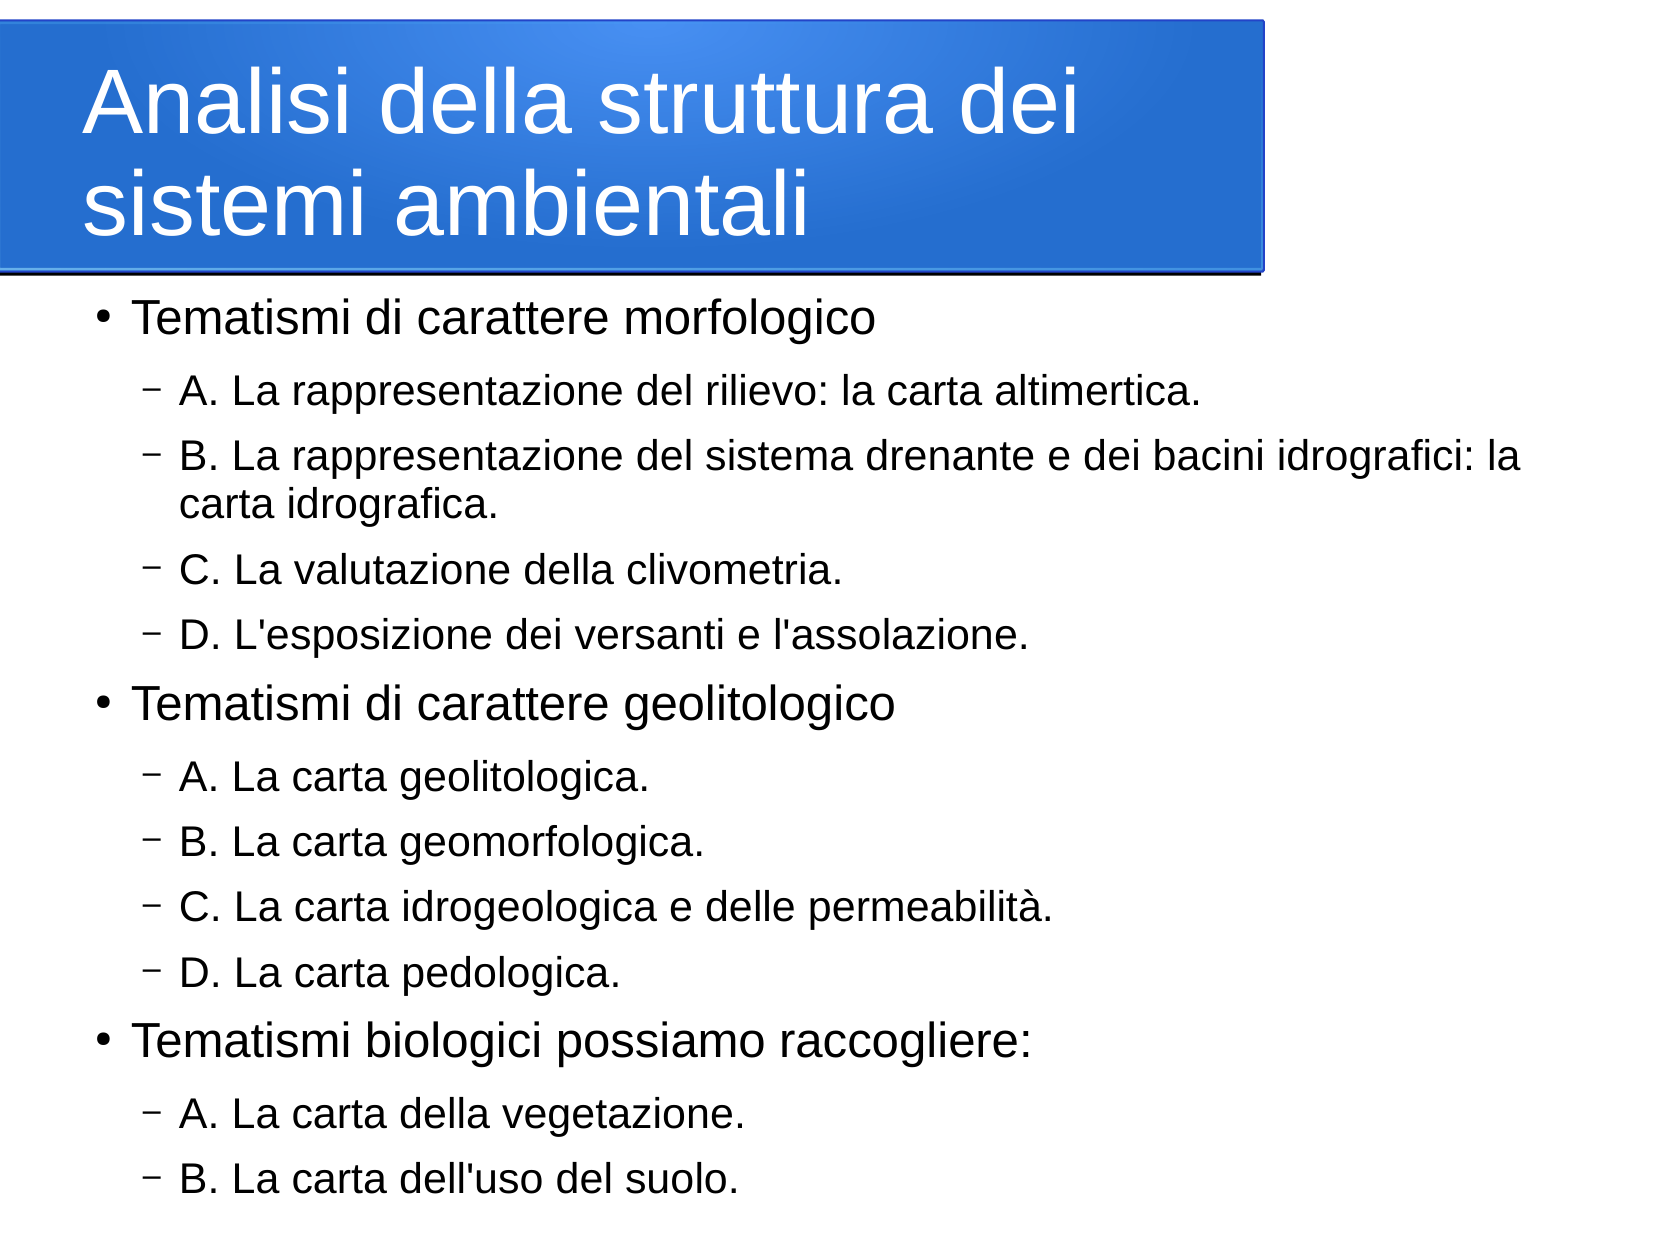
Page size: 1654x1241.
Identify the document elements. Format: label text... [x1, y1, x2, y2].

title Analisi della struttura dei sistemi ambientali [82, 49, 1250, 257]
list Tematismi di carattere morfologico A. La rappresentazione del rilievo: la carta altimertica. B. La rappresentazione del sistema drenante e dei bacini idrografici: la carta idrografica. C. La valutazione della clivometria. D. L'esposizione dei versanti e l'assolazione. Tematismi di carattere geolitologico A. La carta geolitologica. B. La carta geomorfologica. C. La carta idrogeologica e delle permeabilità. D. La carta pedologica. Tematismi biologici possiamo raccogliere: A. La carta della vegetazione. B. La carta dell'uso del suolo. [82, 290, 1538, 1205]
